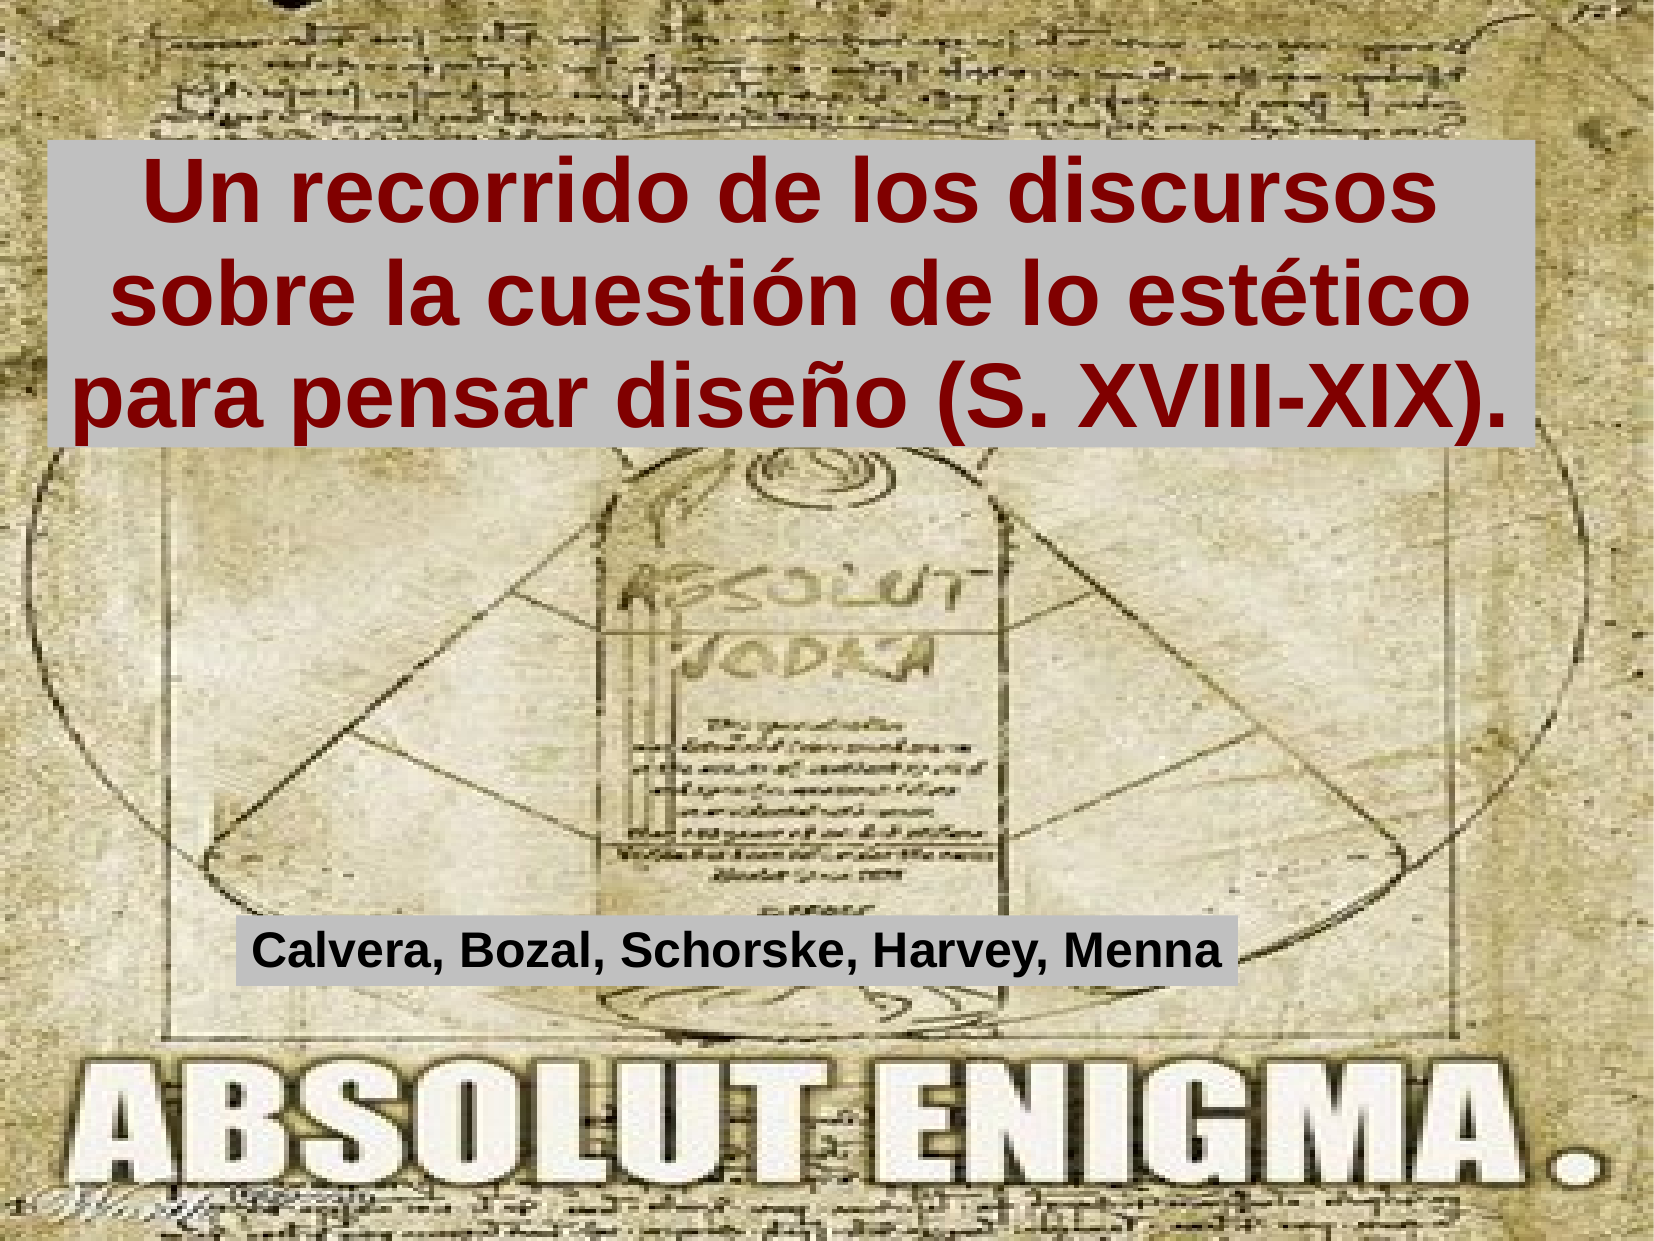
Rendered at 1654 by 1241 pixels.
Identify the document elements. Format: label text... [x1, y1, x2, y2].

picture [0, 0, 1654, 1241]
title Un recorrido de los discursos sobre la cuestión de lo estético para pensar diseño (S. XVIII-XIX). [47, 139, 1536, 448]
text_box Calvera, Bozal, Schorske, Harvey, Menna [236, 915, 1238, 986]
